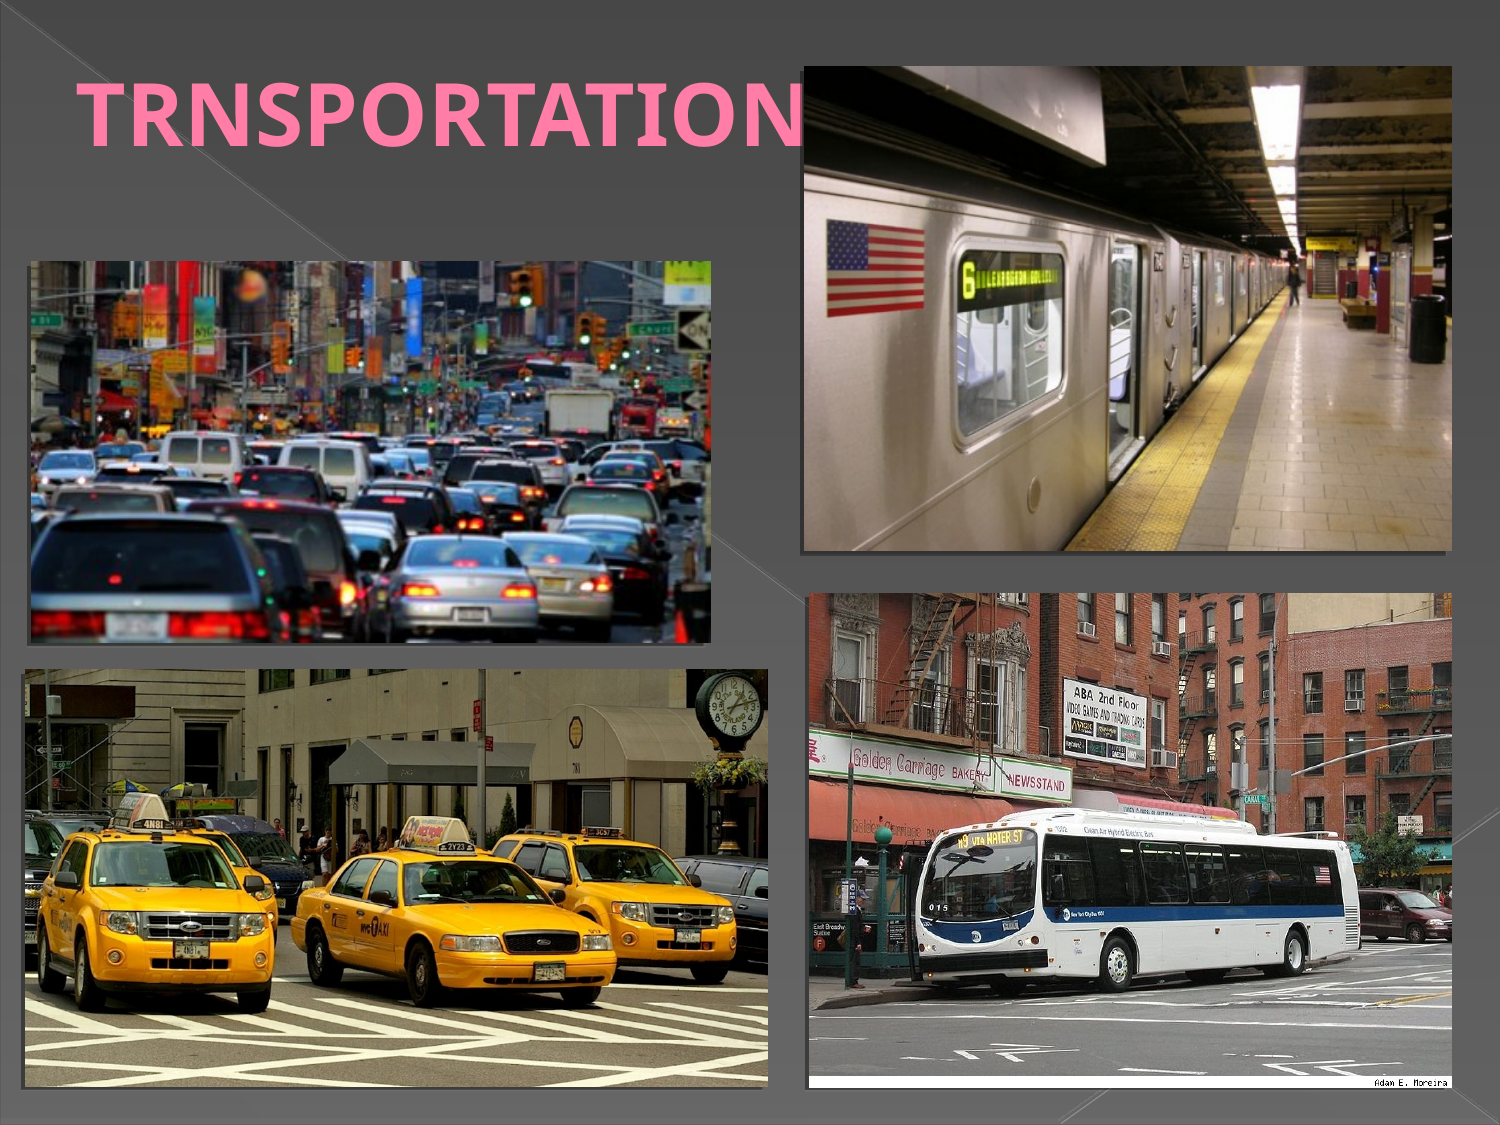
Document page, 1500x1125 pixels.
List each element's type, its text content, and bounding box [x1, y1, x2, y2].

picture [31, 261, 711, 643]
picture [804, 66, 1452, 551]
picture [25, 669, 768, 1087]
title TRNSPORTATION [0, 0, 858, 224]
picture [809, 593, 1452, 1088]
